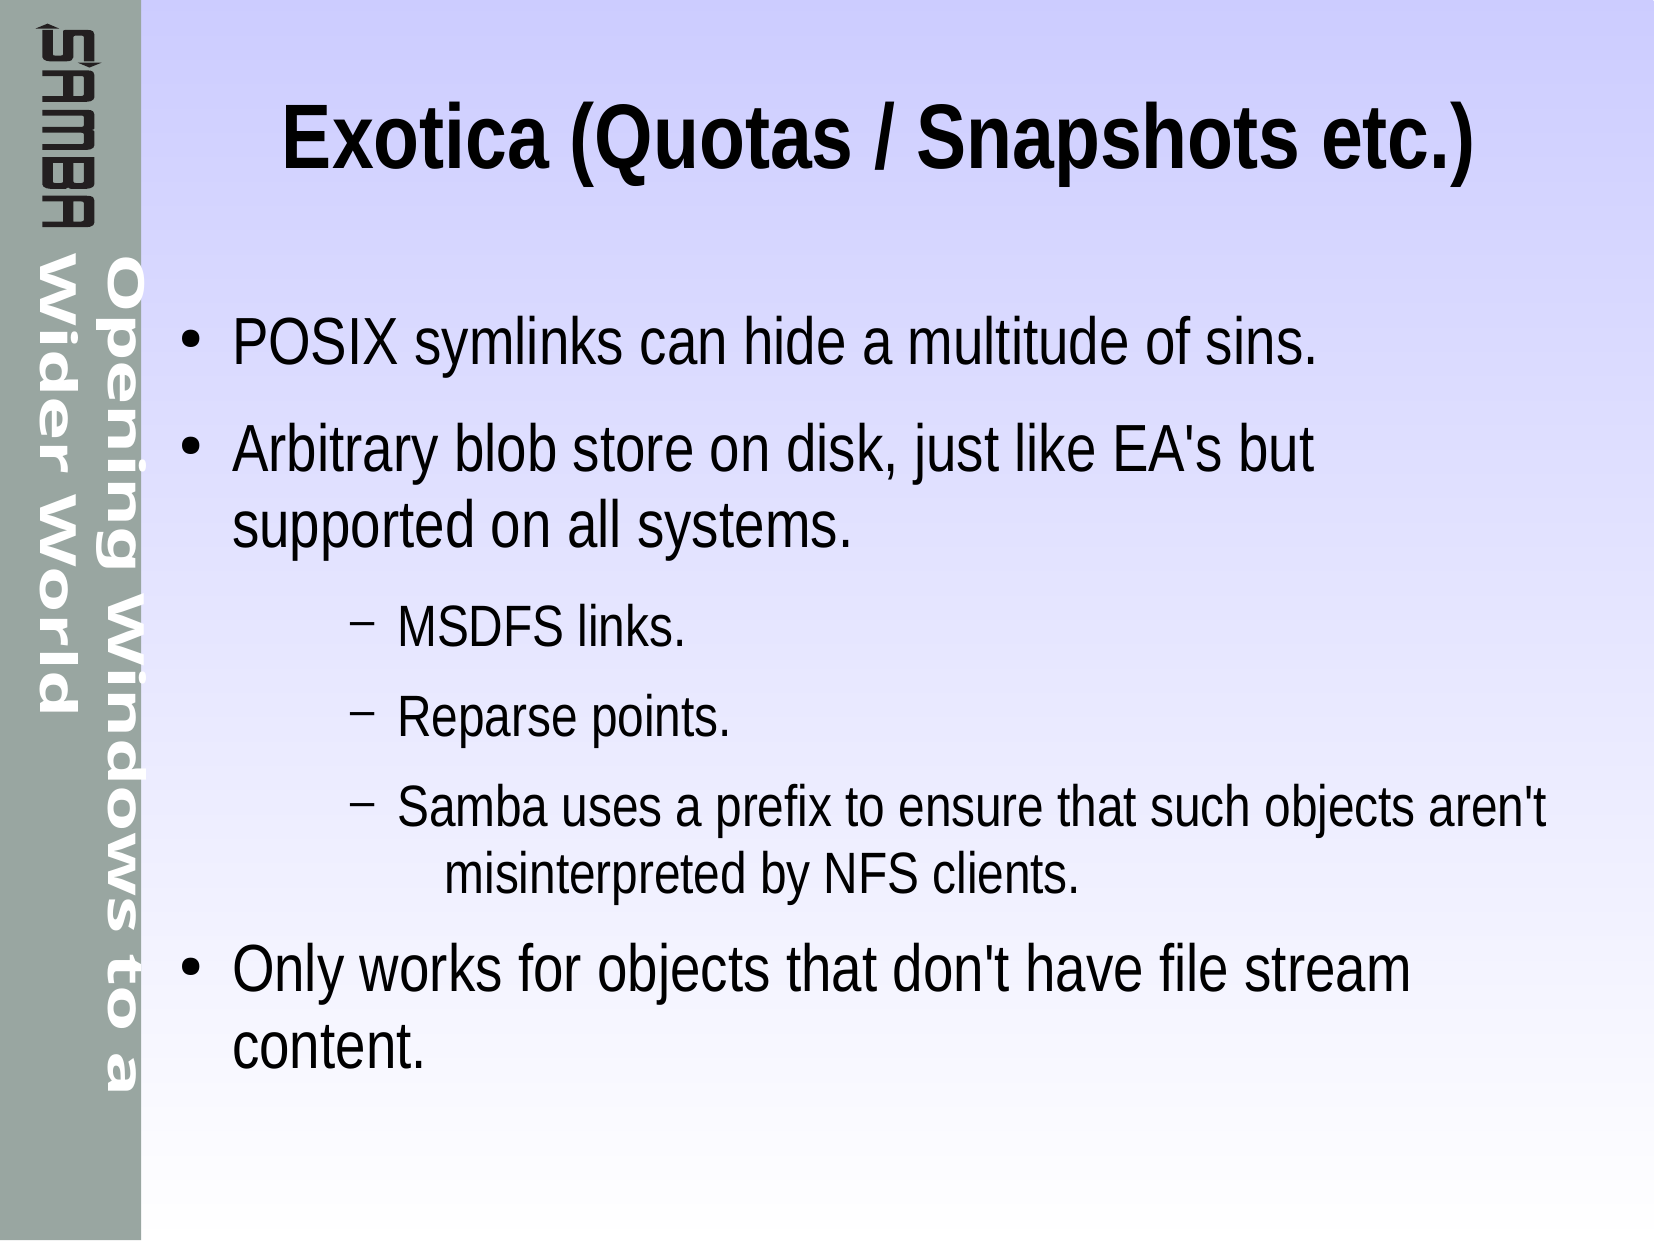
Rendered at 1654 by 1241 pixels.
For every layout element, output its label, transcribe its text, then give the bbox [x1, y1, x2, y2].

list POSIX symlinks can hide a multitude of sins. Arbitrary blob store on disk, just like EA's but supported on all systems. MSDFS links. Reparse points. Samba uses a prefix to ensure that such objects aren't misinterpreted by NFS clients. Only works for objects that don't have file stream content. [161, 302, 1574, 1238]
title Exotica (Quotas / Snapshots etc.) [173, 28, 1586, 243]
